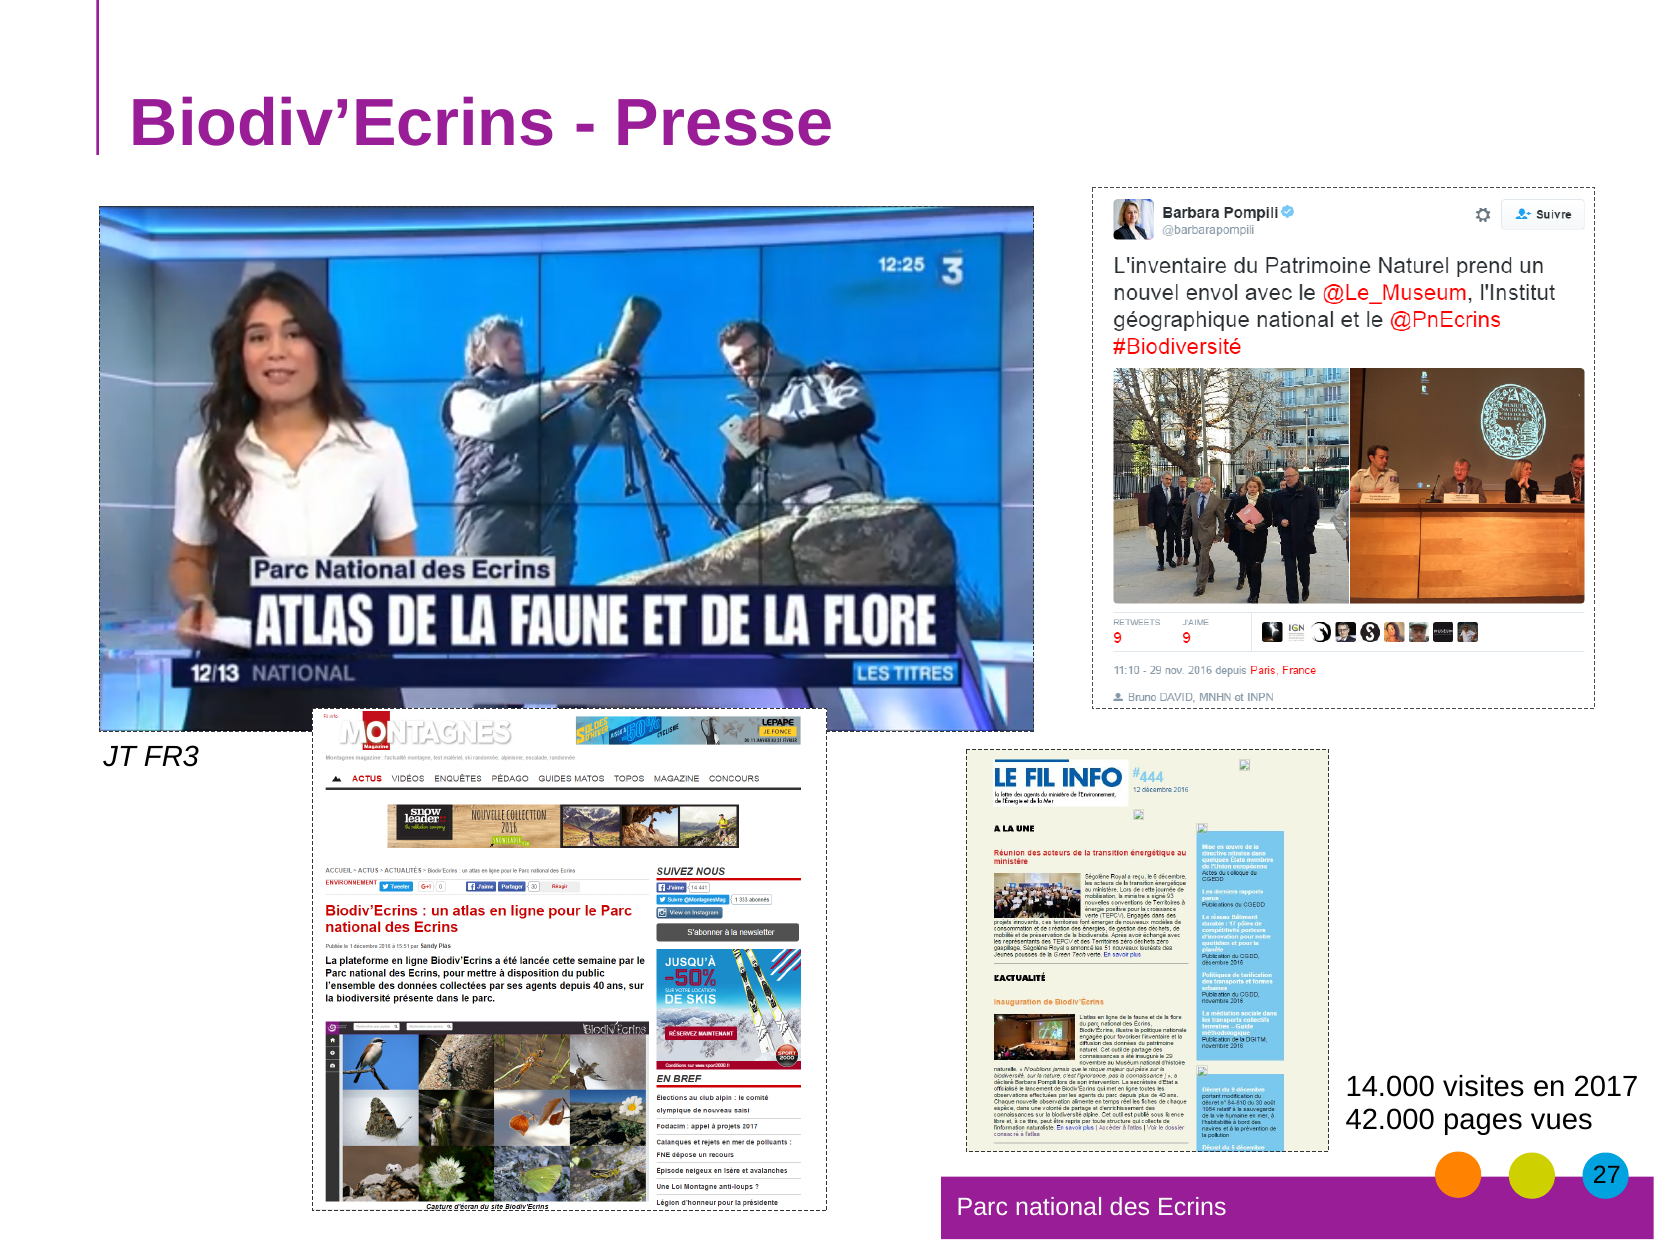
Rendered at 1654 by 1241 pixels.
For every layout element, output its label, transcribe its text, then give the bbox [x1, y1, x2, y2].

picture [966, 749, 1329, 1152]
title Biodiv’Ecrins - Presse [129, 11, 1619, 160]
picture [1092, 187, 1595, 709]
picture [99, 206, 1034, 1211]
text_box JT FR3 [88, 732, 214, 780]
text_box 14.000 visites en 2017 42.000 pages vues [1330, 1062, 1654, 1144]
